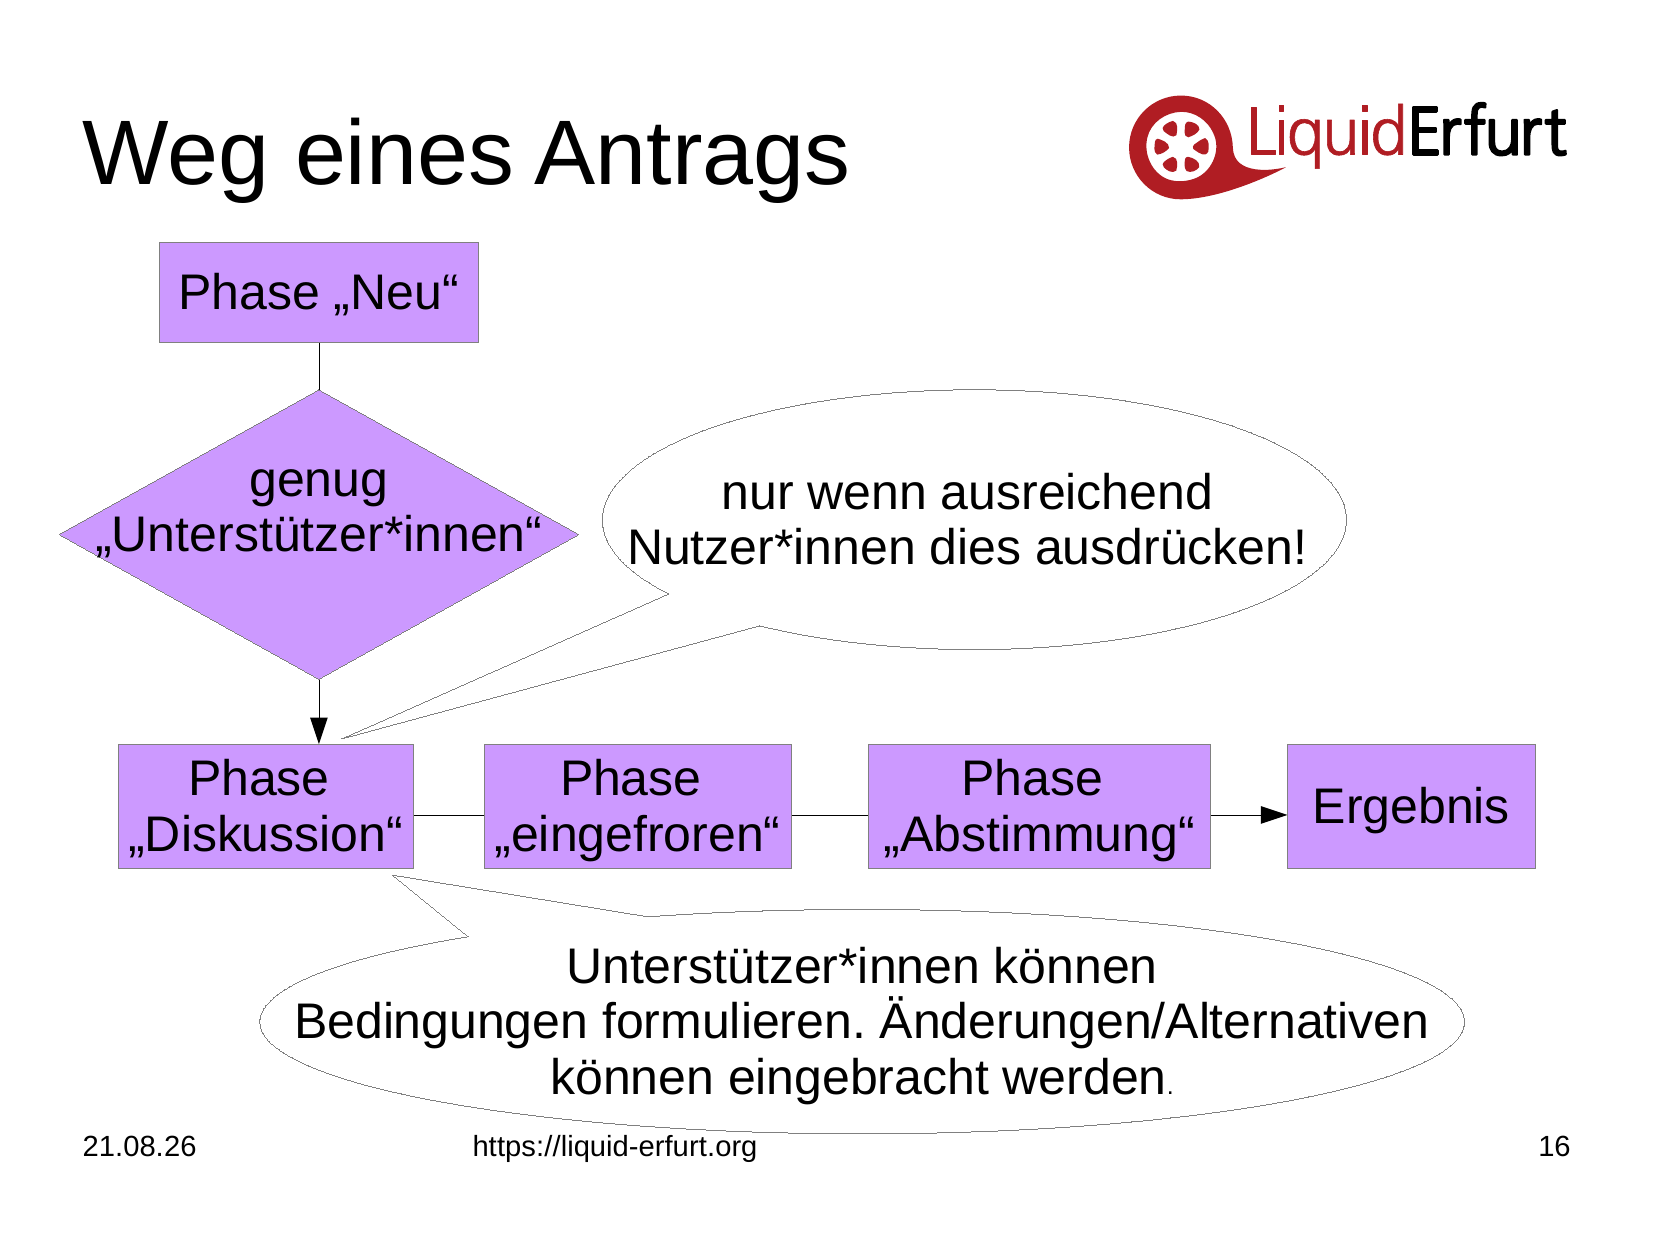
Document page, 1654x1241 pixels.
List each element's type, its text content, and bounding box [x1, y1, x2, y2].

text_box genug „Unterstützer*innen“ [59, 389, 579, 680]
title Weg eines Antrags [82, 49, 1571, 257]
text_box Unterstützer*innen können Bedingungen formulieren. Änderungen/Alternativen können eingebracht werden. [259, 875, 1465, 1134]
text_box nur wenn ausreichend Nutzer*innen dies ausdrücken! [341, 389, 1347, 739]
text_box Phase „Neu“ [159, 242, 479, 343]
text_box Ergebnis [1287, 744, 1536, 869]
text_box Phase „eingefroren“ [484, 744, 792, 869]
text_box Phase „Abstimmung“ [868, 744, 1211, 869]
text_box Phase „Diskussion“ [118, 744, 414, 869]
